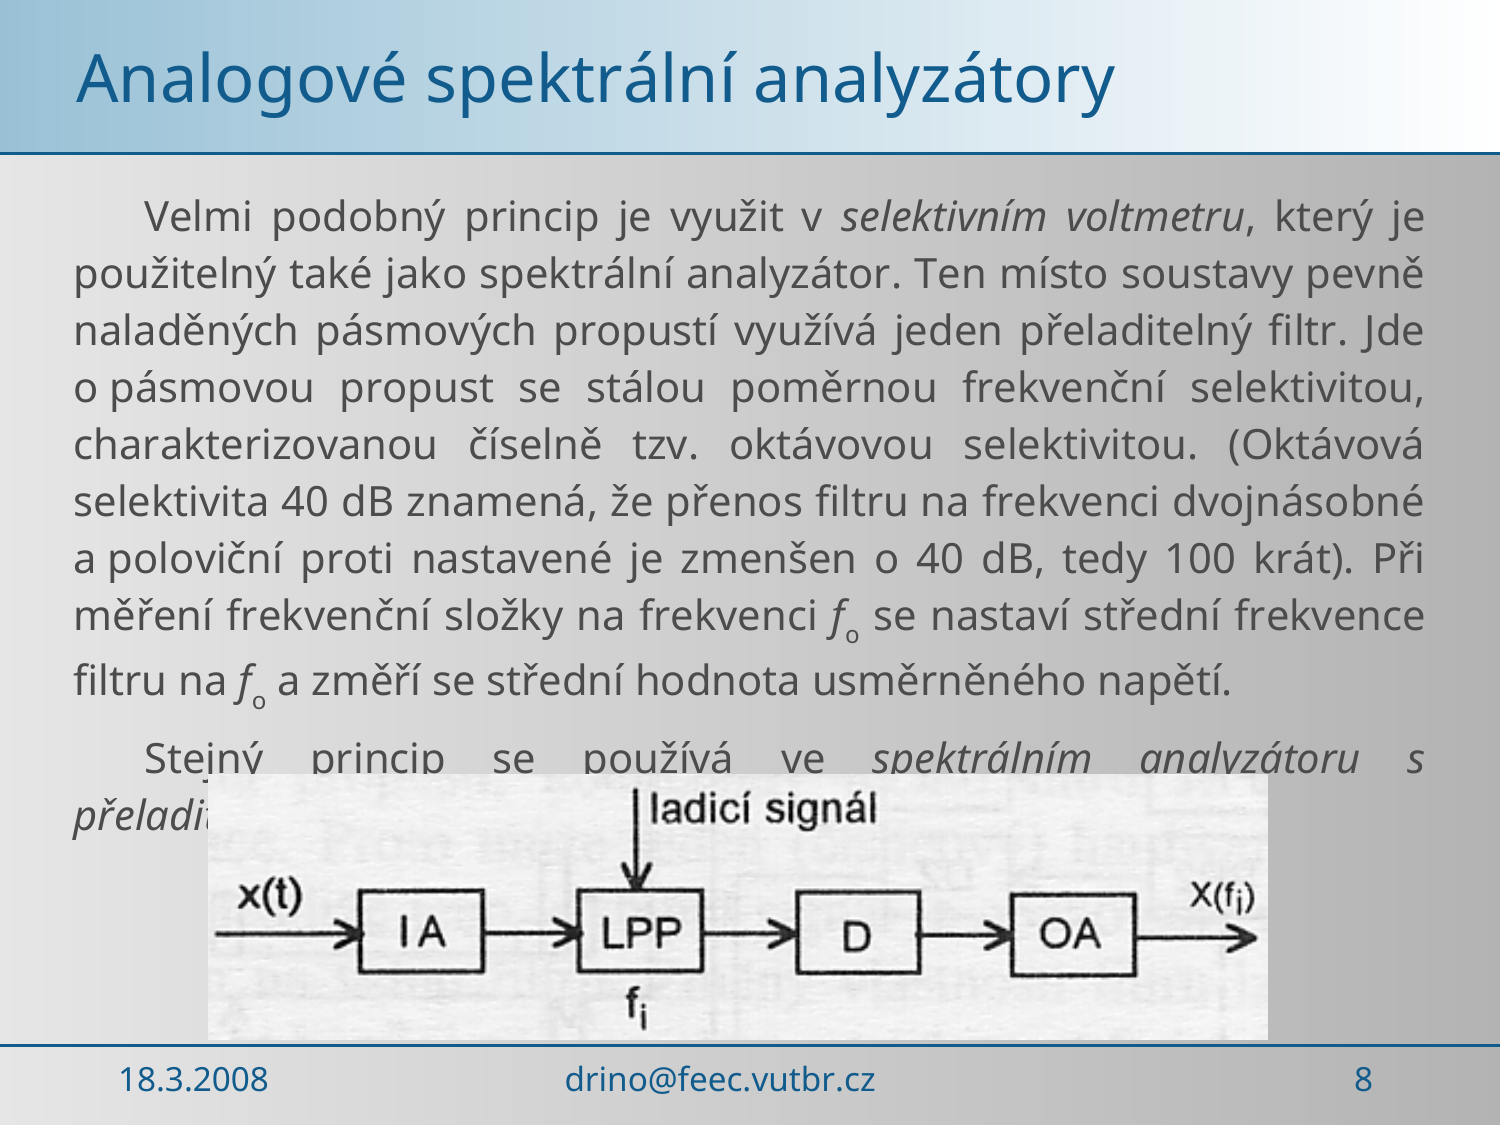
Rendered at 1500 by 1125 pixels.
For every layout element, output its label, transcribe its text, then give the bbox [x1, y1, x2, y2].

picture [208, 774, 1268, 1040]
text_box drino@feec.vutbr.cz [454, 1049, 987, 1125]
text_box Velmi podobný princip je využit v selektivním voltmetru, který je použitelný také jako spektrální analyzátor. Ten místo soustavy pevně naladěných pásmových propustí využívá jeden přeladitelný filtr. Jde o pásmovou propust se stálou poměrnou frekvenční selektivitou, charakterizovanou číselně tzv. oktávovou selektivitou. (Oktávová selektivita 40 dB znamená, že přenos filtru na frekvenci dvojnásobné a poloviční proti nastavené je zmenšen o 40 dB, tedy 100 krát). Při měření frekvenční složky na frekvenci fo se nastaví střední frekvence filtru na fo a změří se střední hodnota usměrněného napětí. Stejný princip se používá ve spektrálním analyzátoru s přeladitelným filtrem. [59, 178, 1442, 851]
title Analogové spektrální analyzátory [0, 0, 1500, 152]
text_box <číslo> [1075, 1049, 1388, 1125]
text_box 18.3.2008 [103, 1049, 432, 1125]
